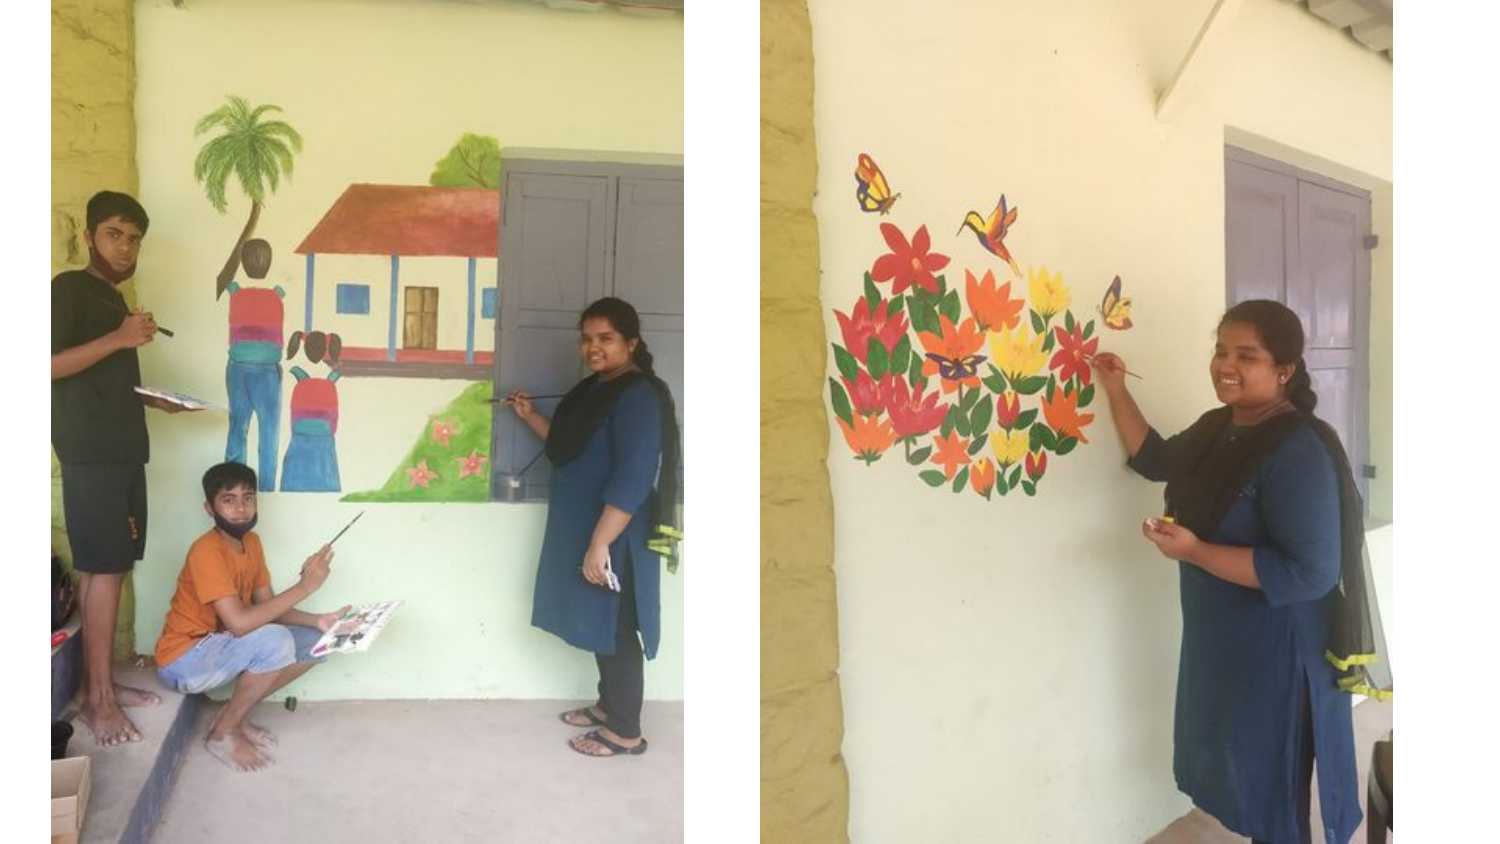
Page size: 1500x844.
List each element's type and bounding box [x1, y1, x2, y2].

picture [51, 0, 684, 844]
picture [760, 0, 1393, 844]
